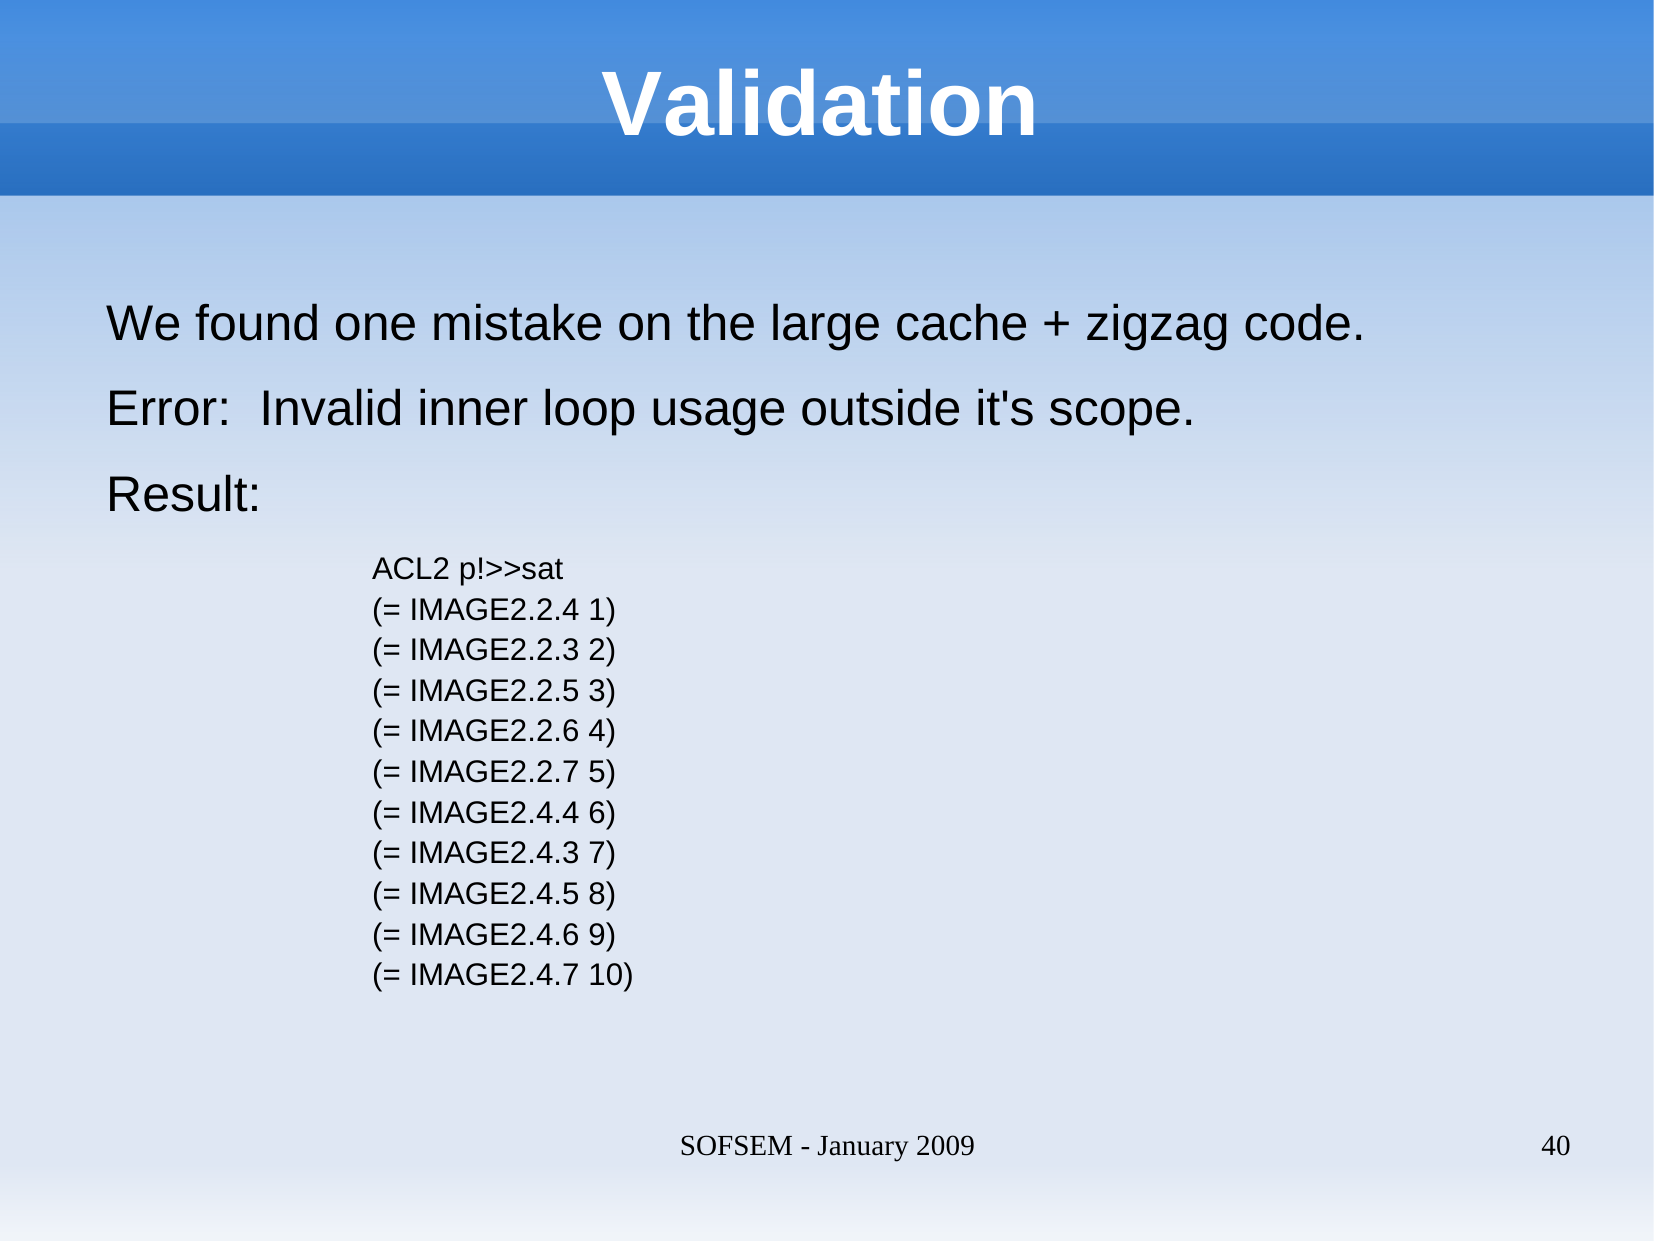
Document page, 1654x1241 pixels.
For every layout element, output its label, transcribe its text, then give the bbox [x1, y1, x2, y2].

picture [0, 0, 1654, 1241]
title Validation [76, 0, 1565, 208]
list We found one mistake on the large cache + zigzag code. Error: Invalid inner loop usage outside it's scope. Result: ACL2 p!>>sat (= IMAGE2.2.4 1) (= IMAGE2.2.3 2) (= IMAGE2.2.5 3) (= IMAGE2.2.6 4) (= IMAGE2.2.7 5) (= IMAGE2.4.4 6) (= IMAGE2.4.3 7) (= IMAGE2.4.5 8) (= IMAGE2.4.6 9) (= IMAGE2.4.7 10) [88, 295, 1577, 1241]
